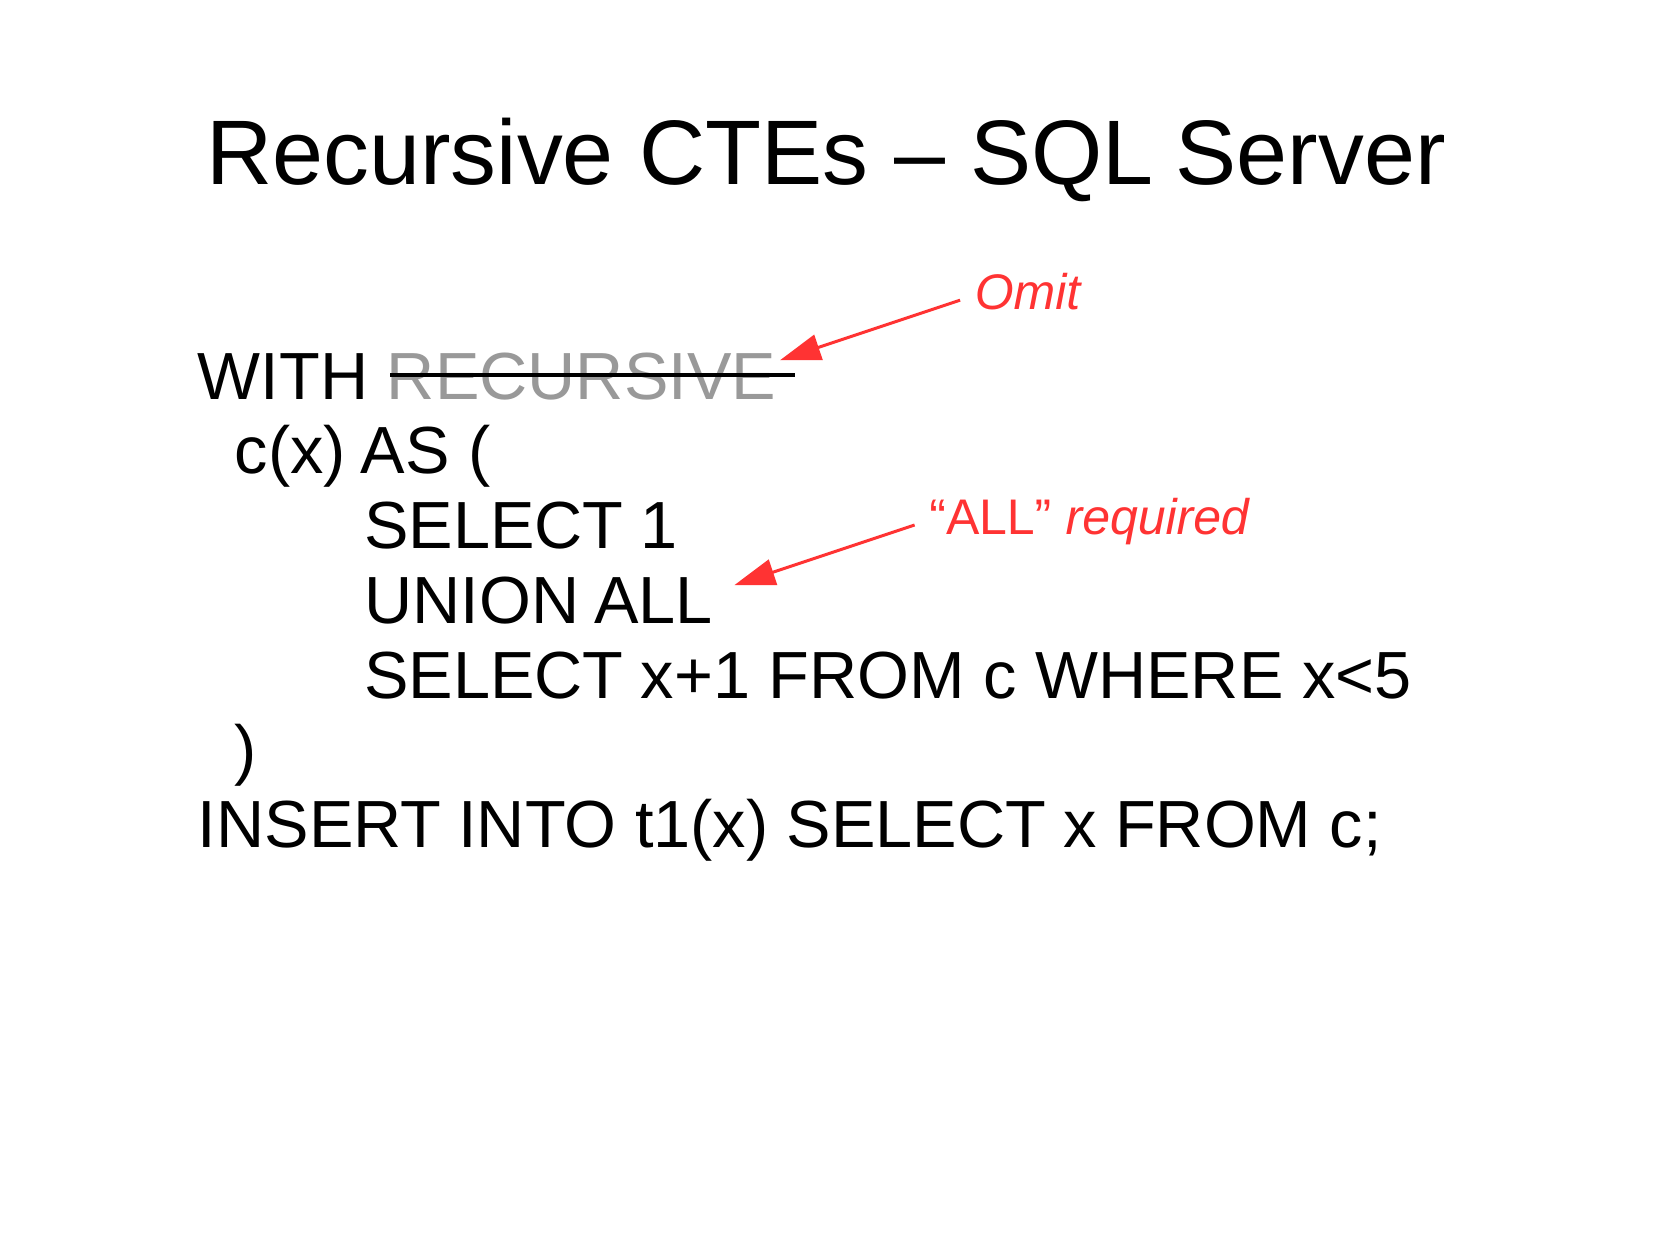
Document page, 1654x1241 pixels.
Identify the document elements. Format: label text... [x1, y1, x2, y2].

text_box “ALL” required [914, 481, 1264, 553]
title Recursive CTEs – SQL Server [82, 49, 1571, 257]
text_box Omit [960, 256, 1096, 328]
text_box WITH RECURSIVE c(x) AS ( SELECT 1 UNION ALL SELECT x+1 FROM c WHERE x<5 ) INSERT INTO t1(x) SELECT x FROM c; [183, 331, 1429, 870]
